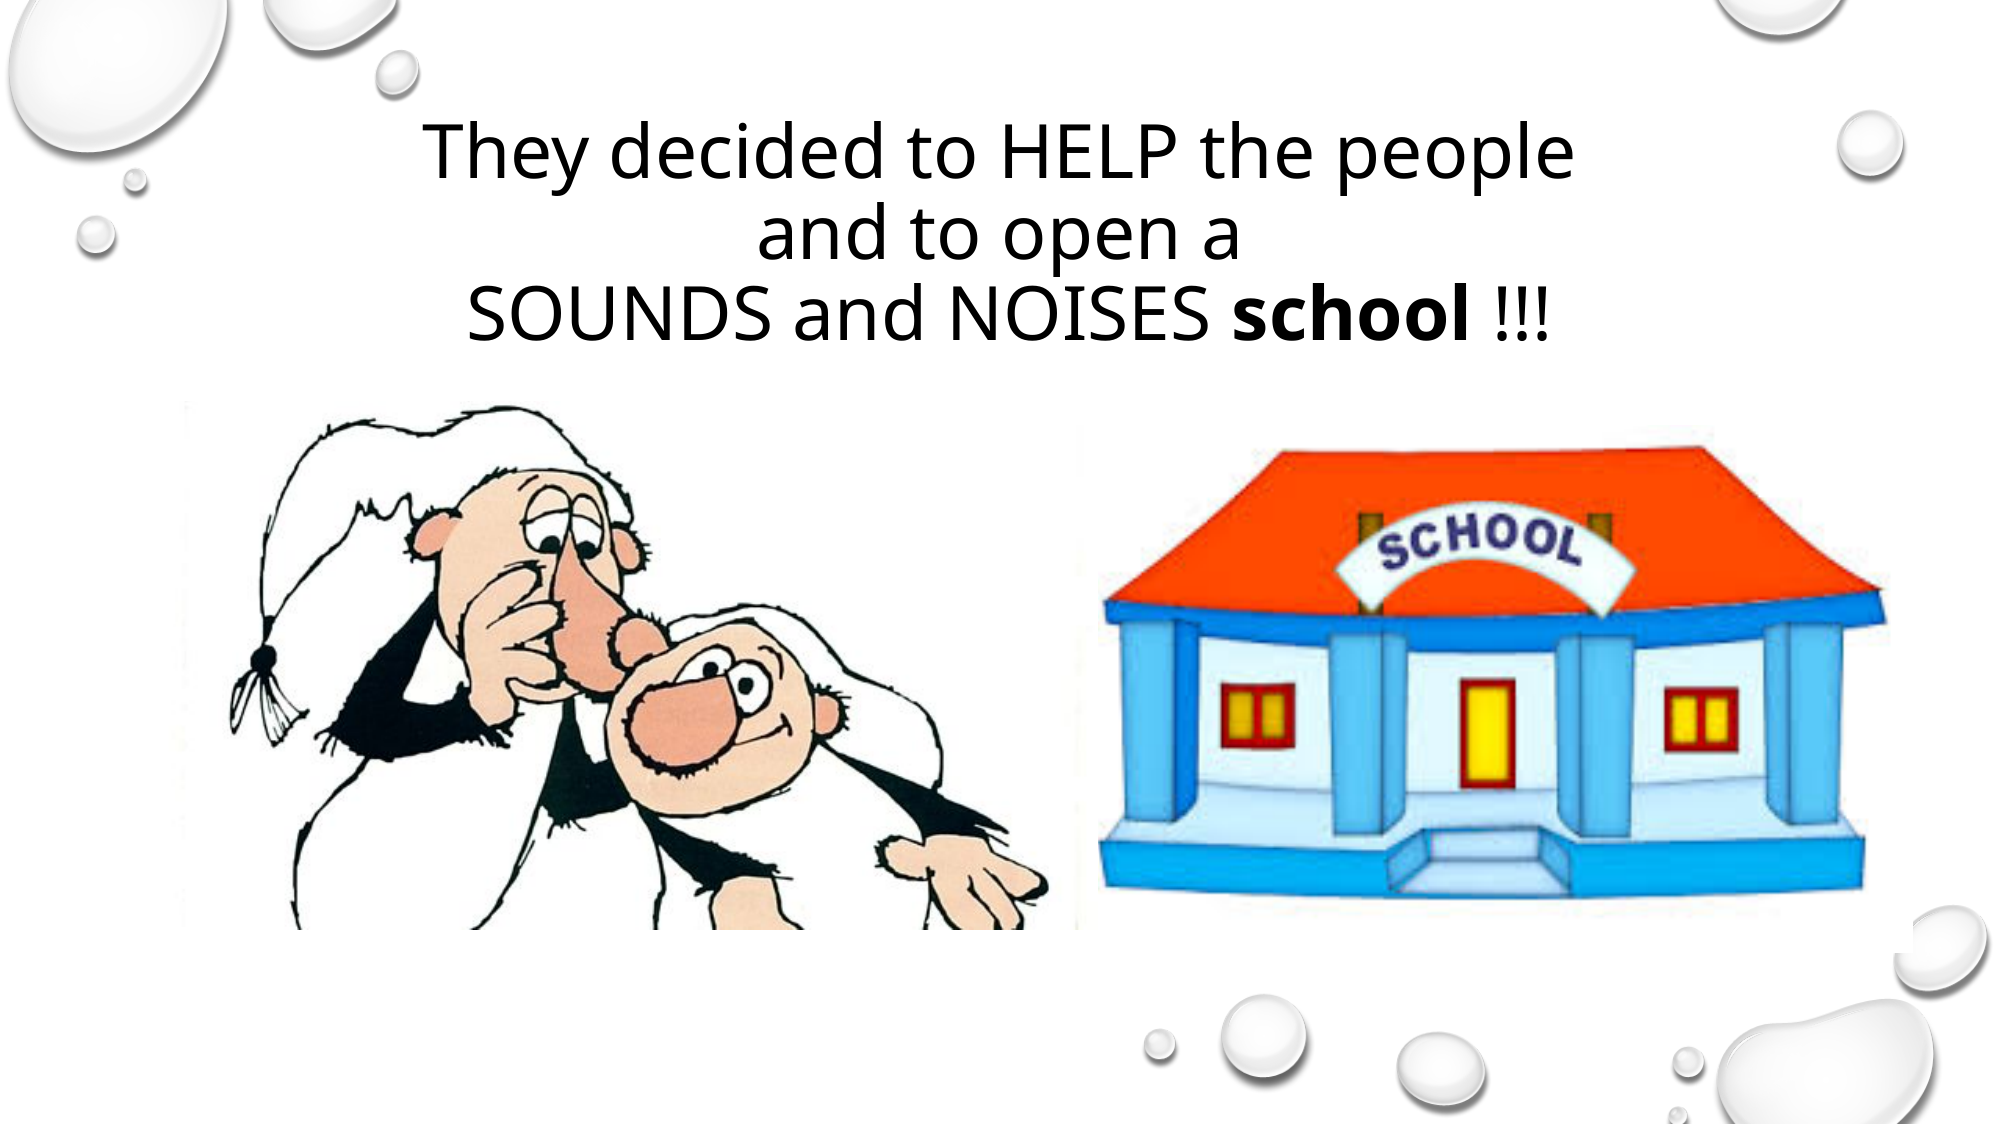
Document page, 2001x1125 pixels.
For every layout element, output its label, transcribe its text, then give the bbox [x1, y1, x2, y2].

picture [0, 0, 1999, 1124]
text_box They decided to HELP the people and to open a SOUNDS and NOISES school !!! [118, 106, 1902, 366]
